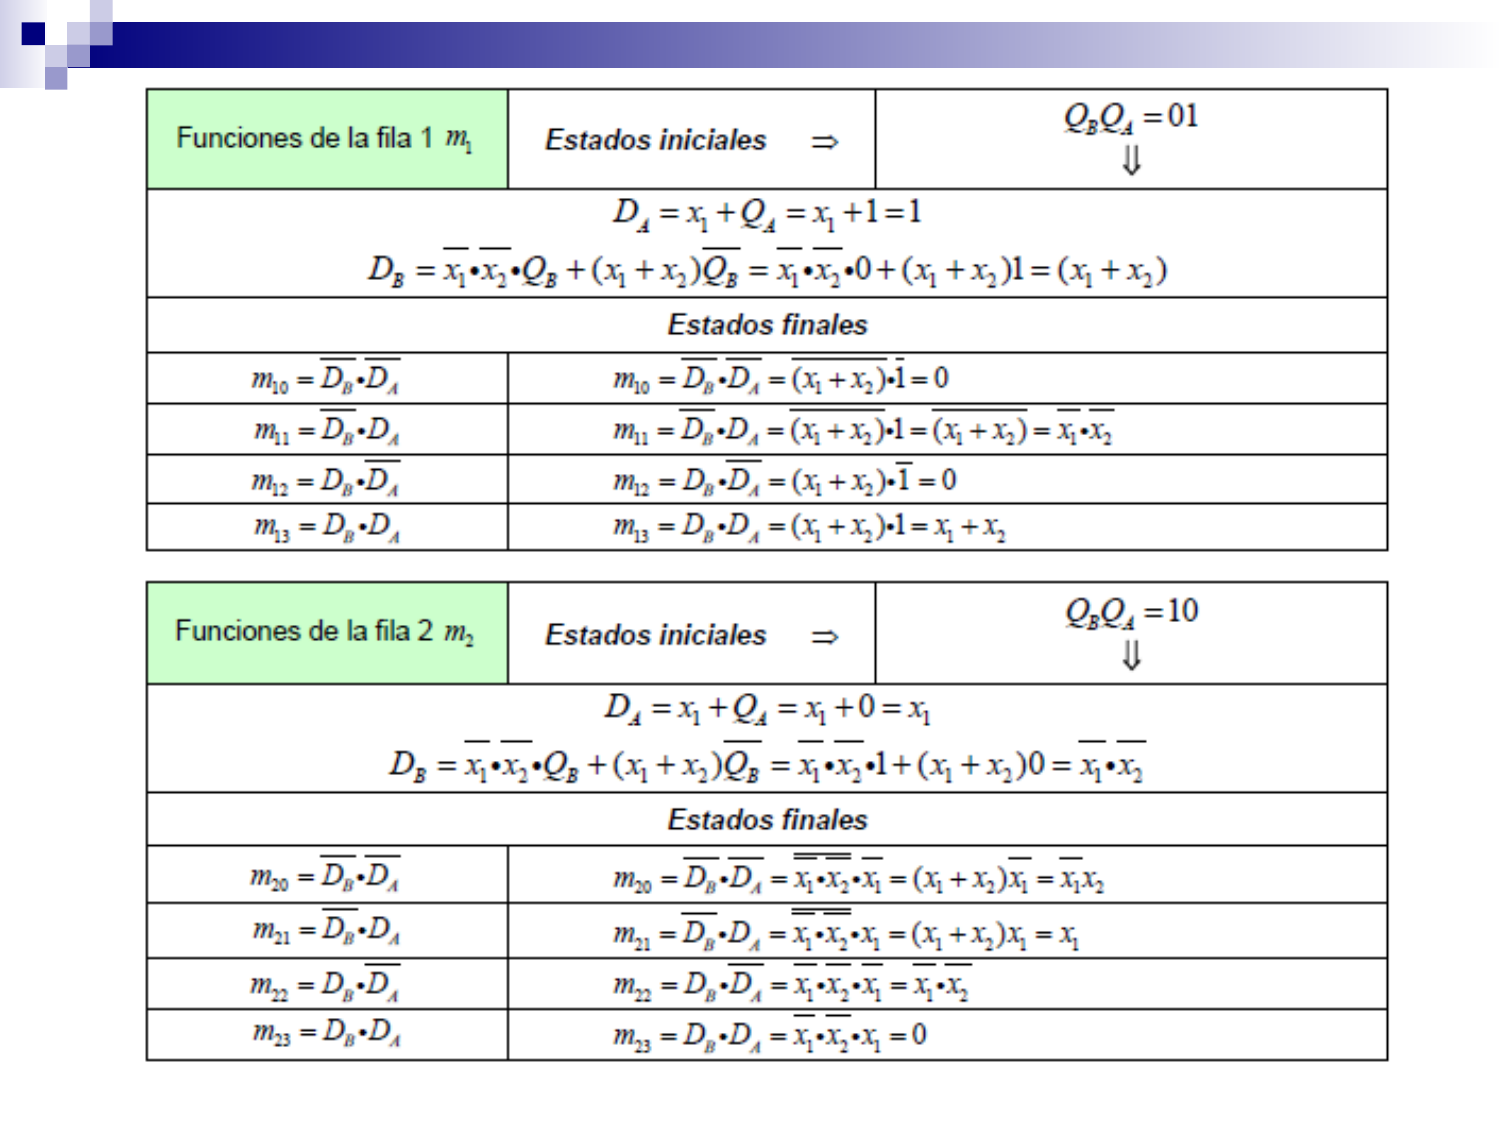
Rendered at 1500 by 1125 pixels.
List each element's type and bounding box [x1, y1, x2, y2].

picture [123, 78, 1404, 1083]
